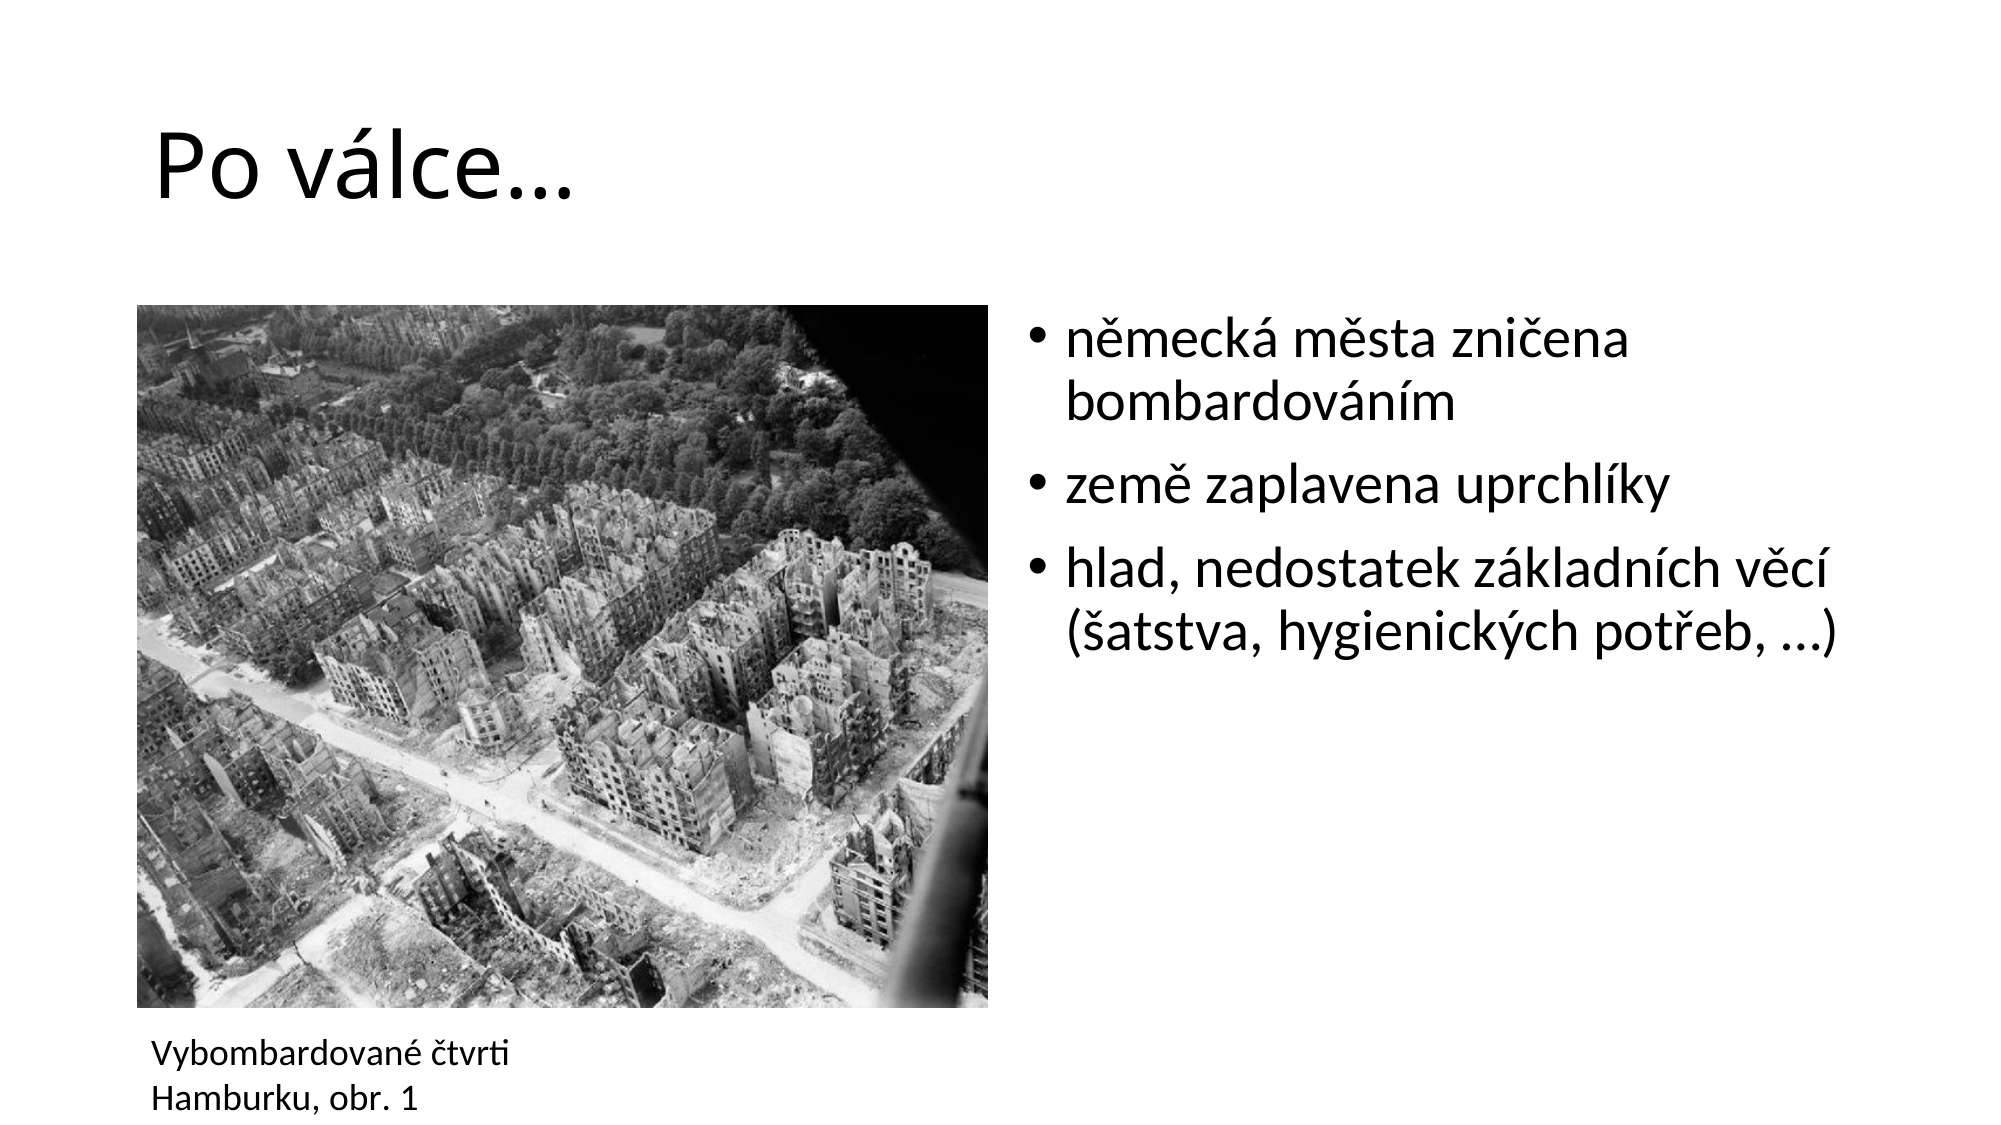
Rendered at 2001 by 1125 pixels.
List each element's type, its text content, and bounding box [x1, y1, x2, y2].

title Po válce… [137, 59, 1863, 278]
text_box [137, 305, 988, 1008]
list německá města zničena bombardováním země zaplavena uprchlíky hlad, nedostatek základních věcí (šatstva, hygienických potřeb, …) [1012, 299, 1863, 1014]
text_box Vybombardované čtvrti Hamburku, obr. 1 [136, 1020, 642, 1125]
